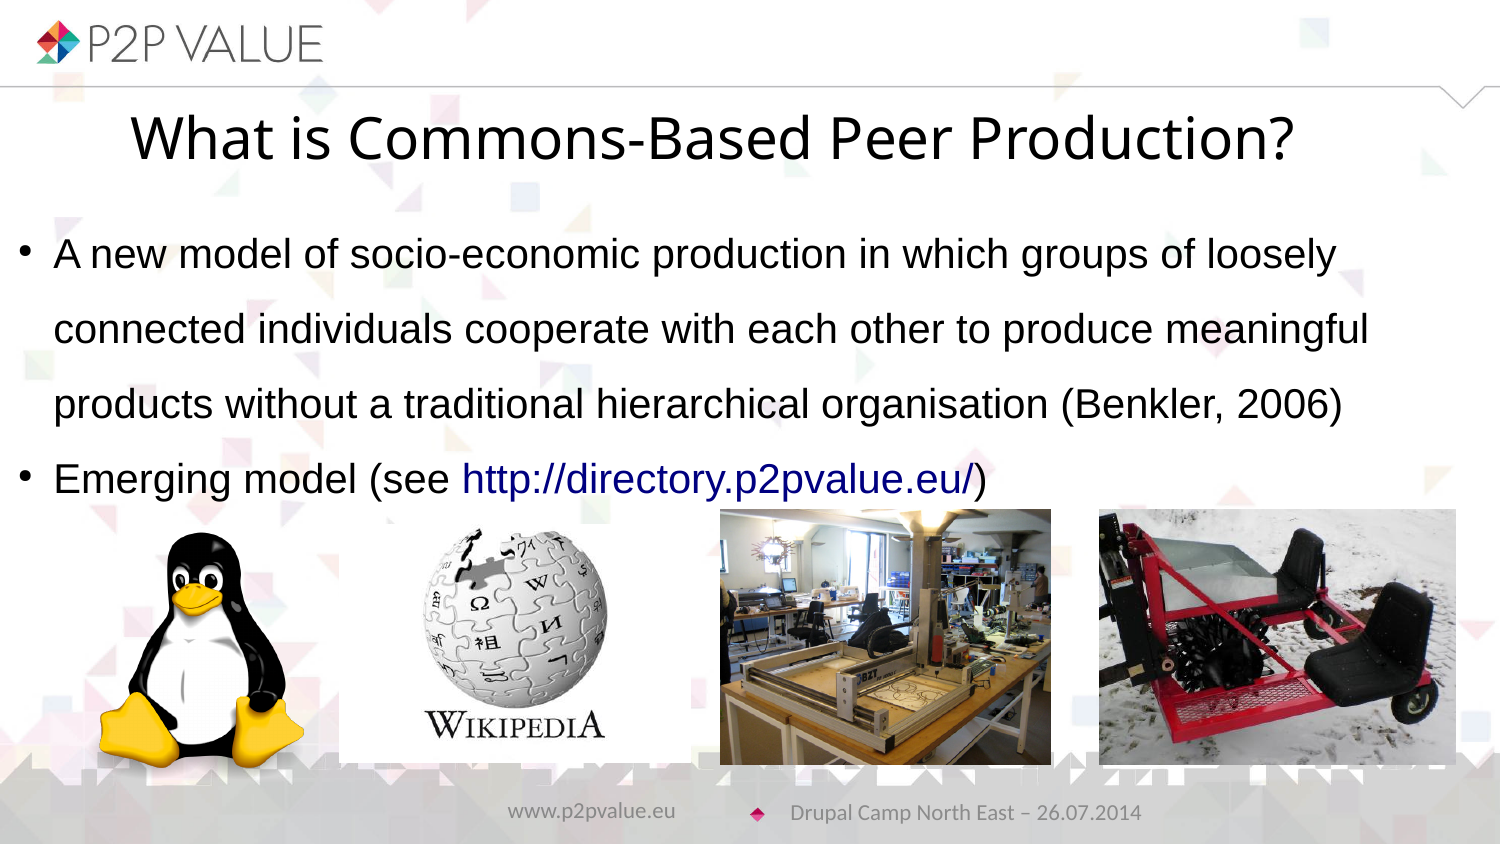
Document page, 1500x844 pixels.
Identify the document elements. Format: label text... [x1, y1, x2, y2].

title What is Commons-Based Peer Production? [60, 92, 1366, 181]
subtitle A new model of socio-economic production in which groups of loosely connected individuals cooperate with each other to produce meaningful products without a traditional hierarchical organisation (Benkler, 2006) Emerging model (see http://directory.p2pvalue.eu/) [4, 195, 1486, 526]
text_box www.p2pvalue.eu [501, 789, 720, 829]
text_box Drupal Camp North East – 26.07.2014 [777, 788, 1470, 834]
picture [0, 0, 1500, 844]
